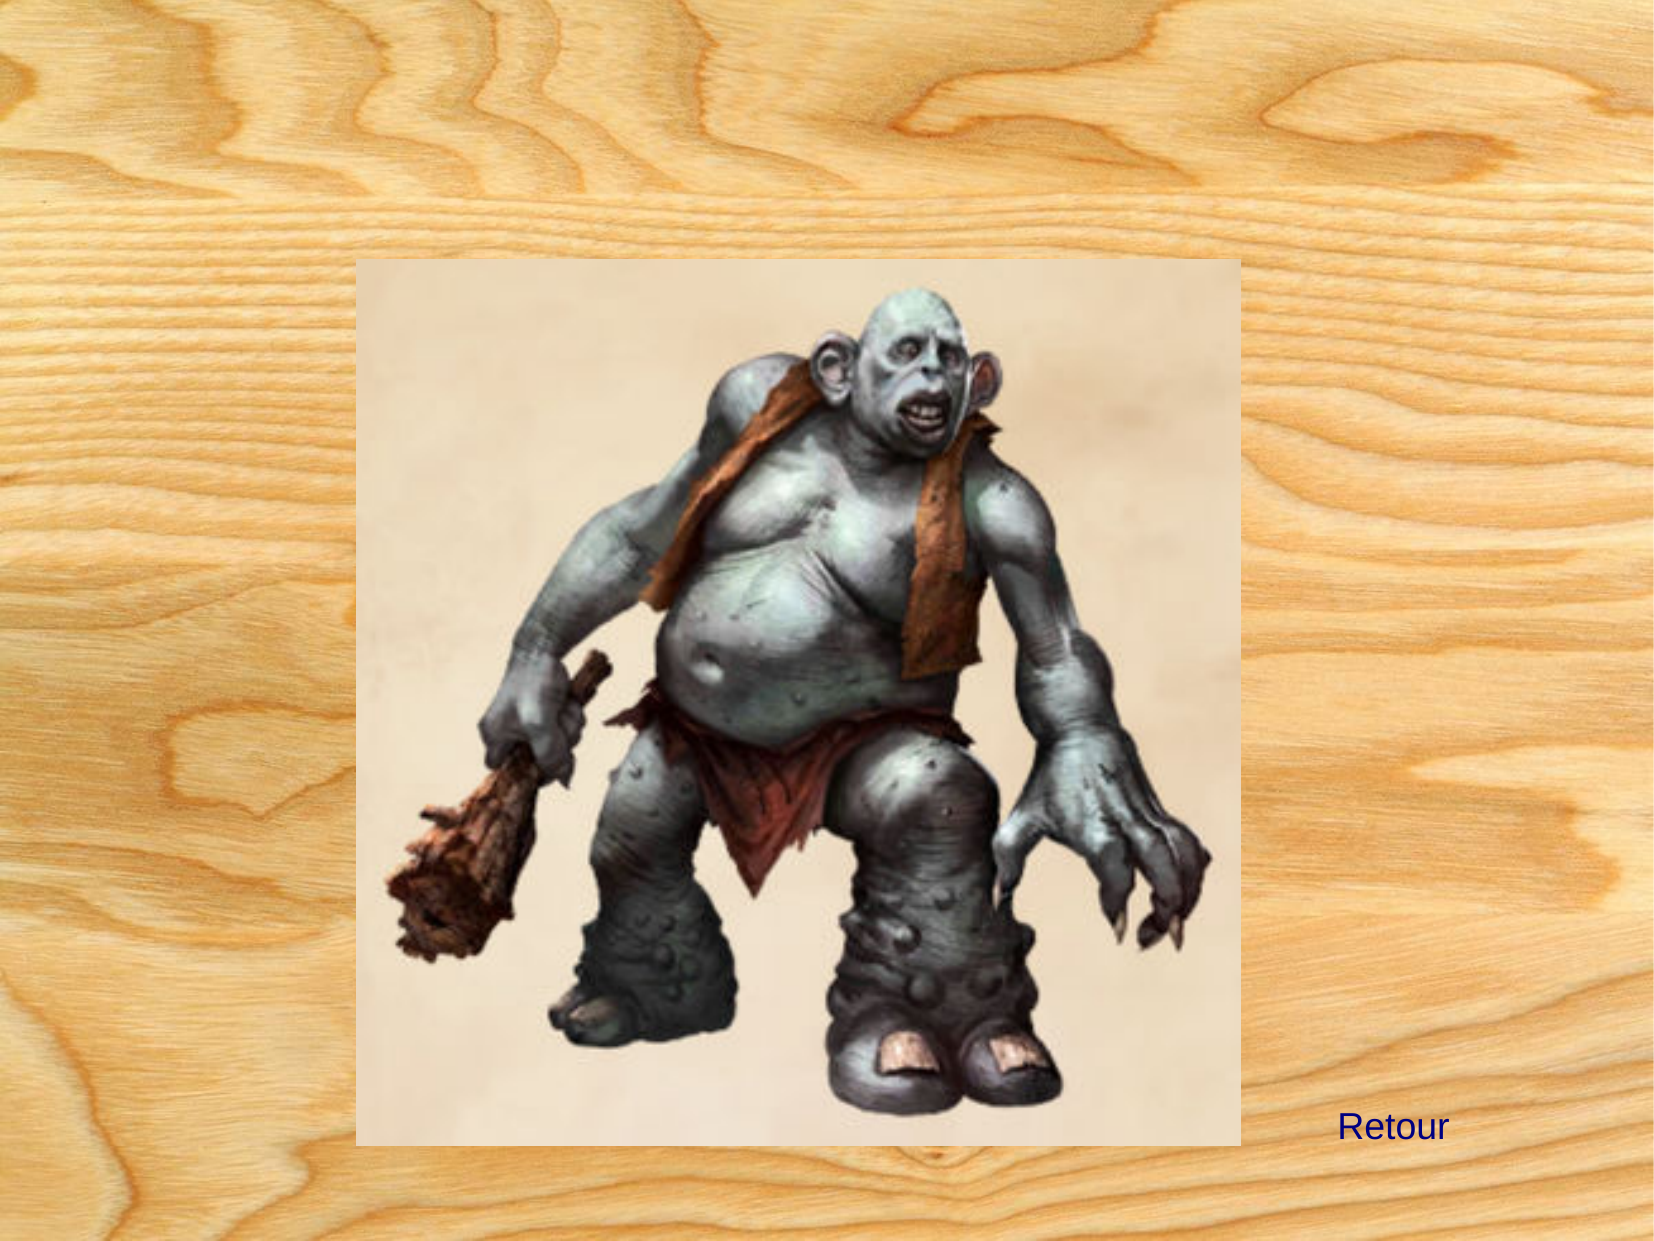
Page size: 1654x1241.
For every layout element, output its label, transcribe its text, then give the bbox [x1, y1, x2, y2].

picture [0, 0, 1654, 1241]
text_box Retour [1322, 1098, 1654, 1155]
